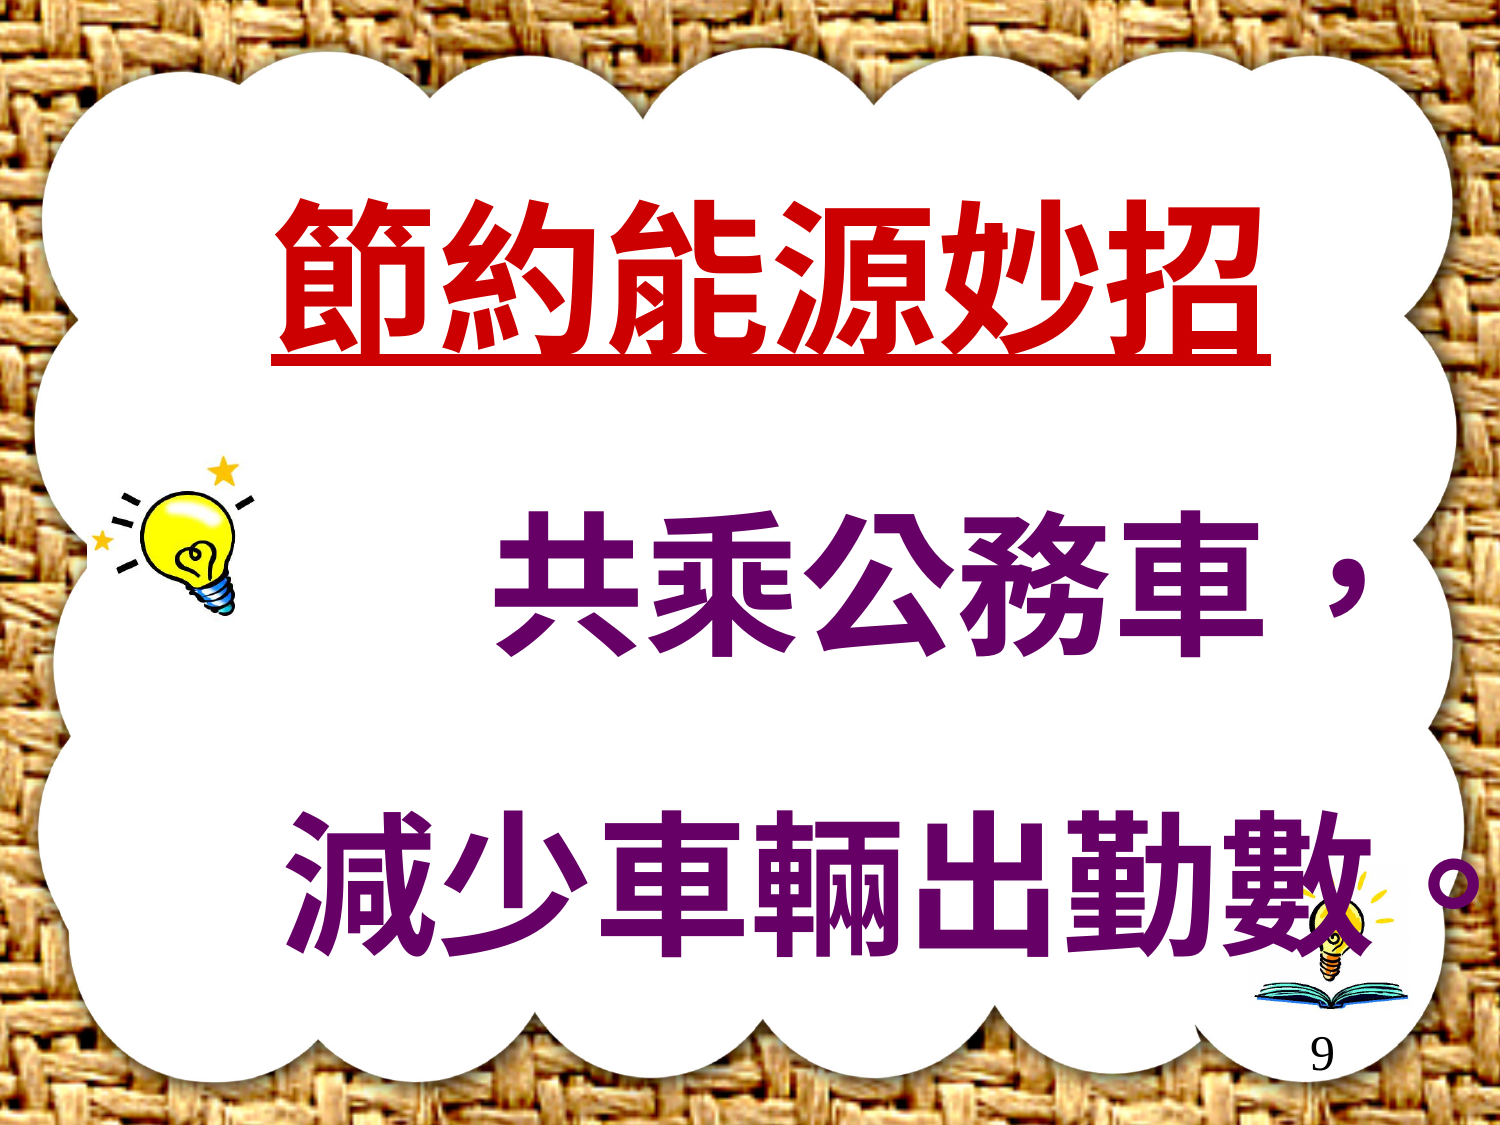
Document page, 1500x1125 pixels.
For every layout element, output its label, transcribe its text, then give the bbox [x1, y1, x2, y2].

text_box 節約能源妙招 共乘公務車，減少車輛出勤數。 [62, 87, 1413, 1013]
chart [87, 450, 263, 625]
picture [0, 0, 1500, 1125]
